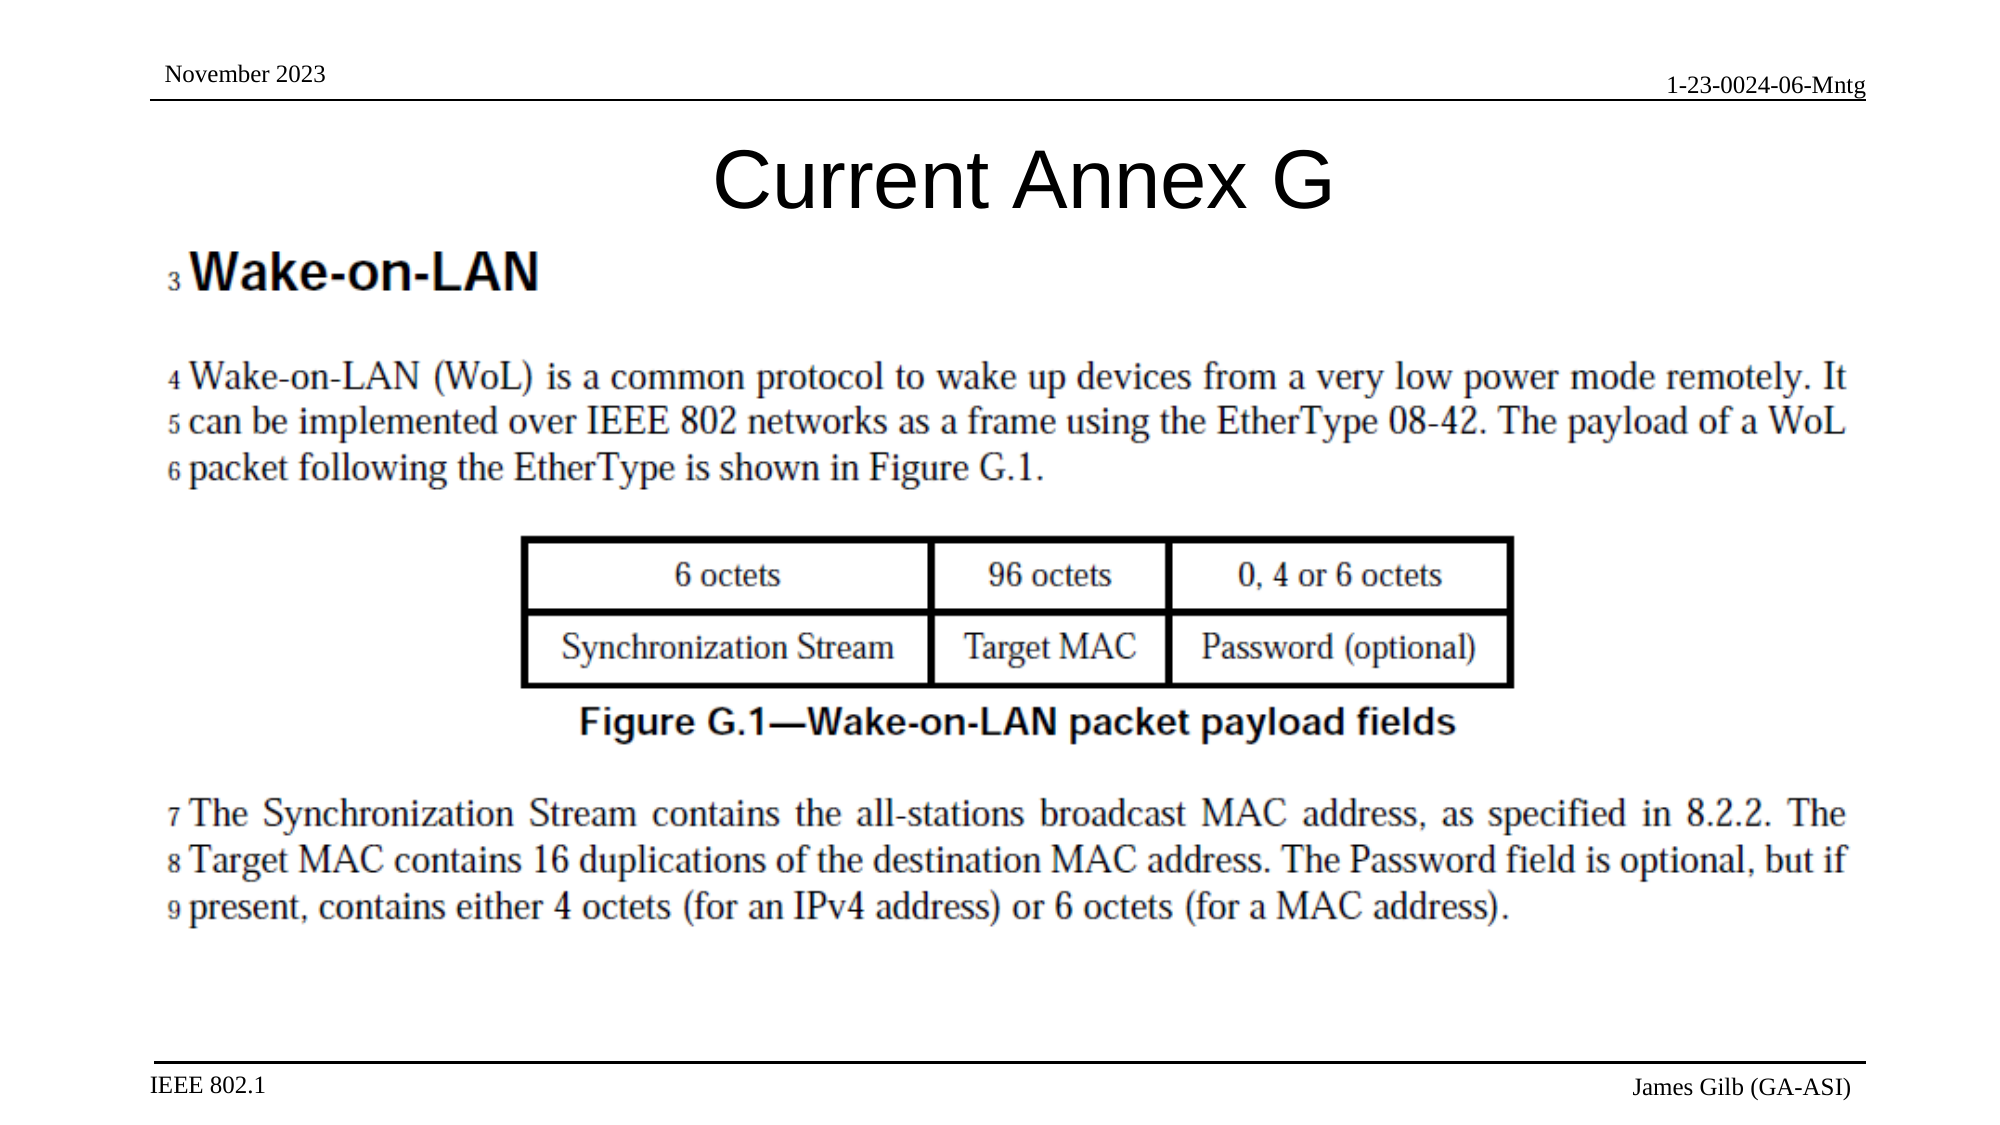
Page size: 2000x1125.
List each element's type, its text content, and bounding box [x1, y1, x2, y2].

title Current Annex G [149, 112, 1900, 238]
picture [150, 224, 1910, 938]
